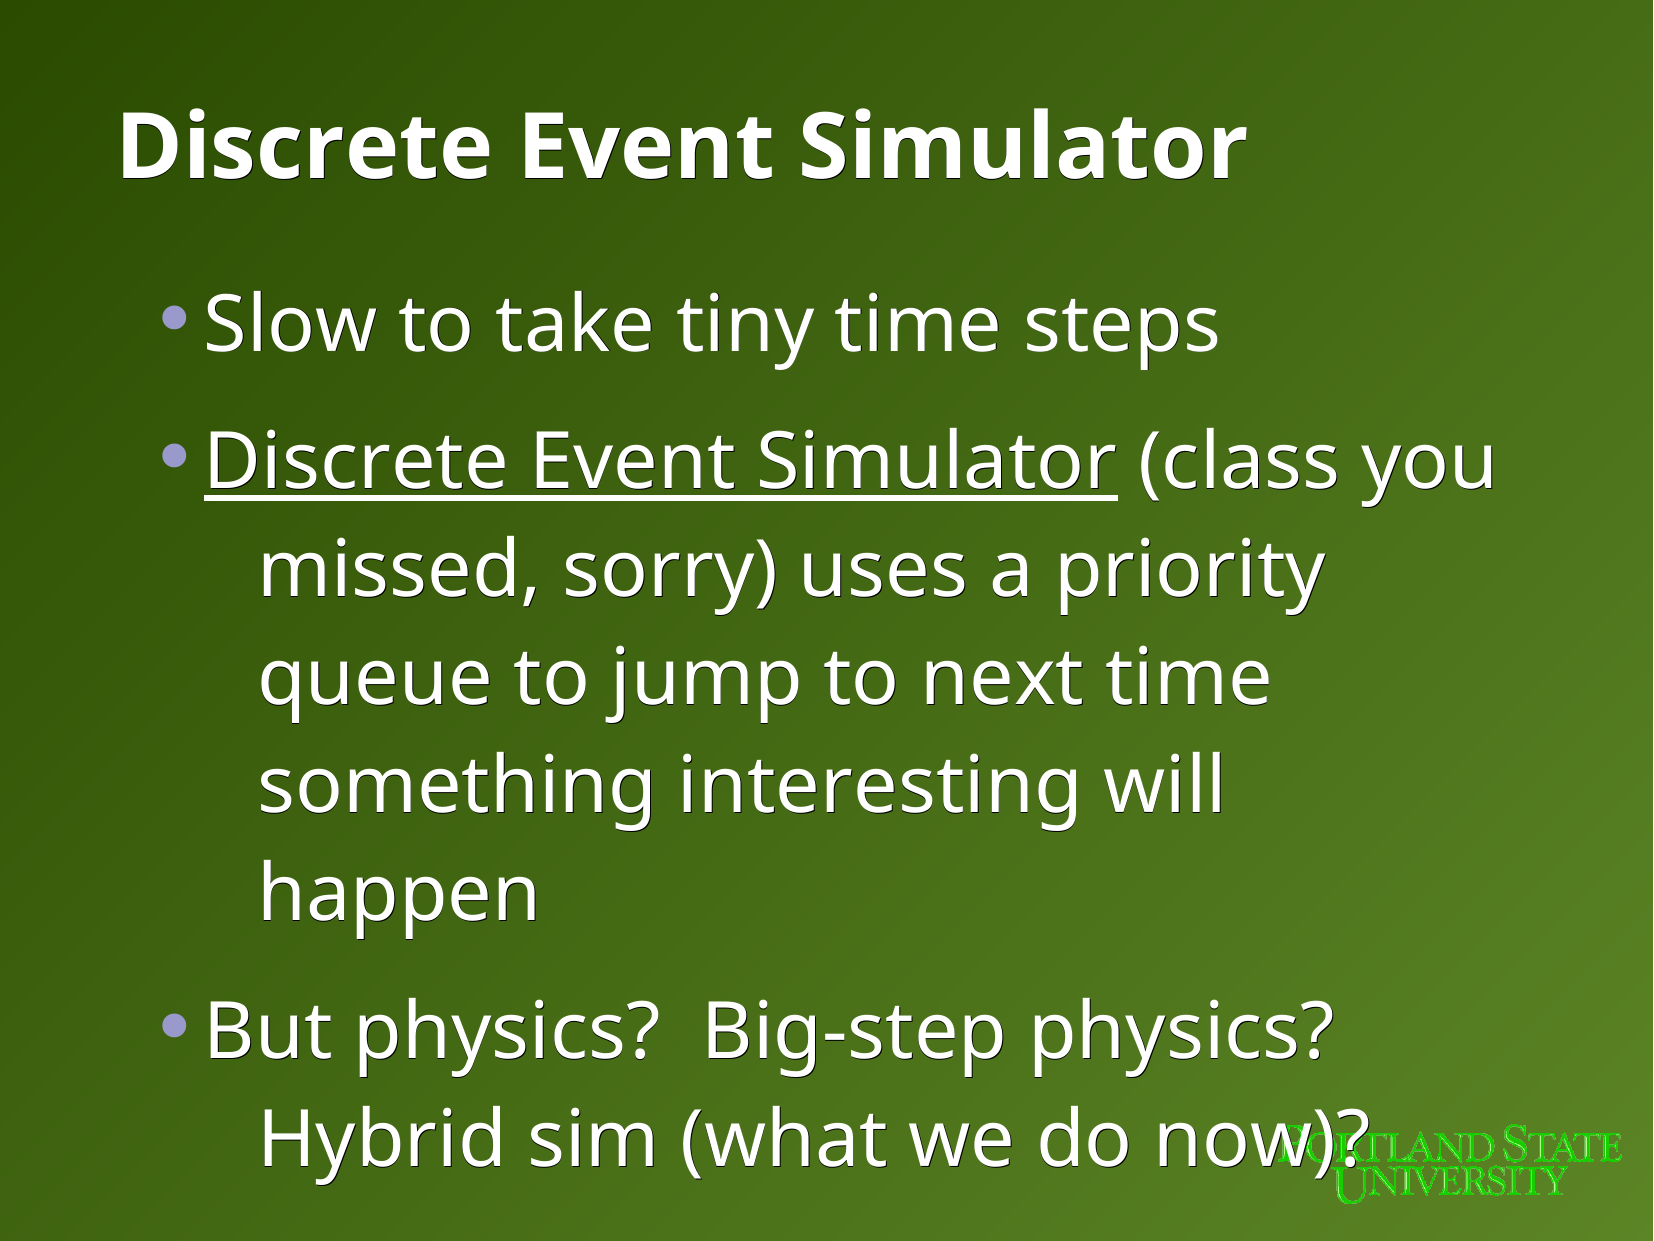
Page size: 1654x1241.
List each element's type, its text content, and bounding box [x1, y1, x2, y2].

picture [1286, 1124, 1304, 1156]
picture [1277, 1124, 1622, 1204]
list Slow to take tiny time steps Discrete Event Simulator (class you missed, sorry) uses a priority queue to jump to next time something interesting will happen But physics? Big-step physics? Hybrid sim (what we do now)? [115, 266, 1527, 1049]
title Discrete Event Simulator [115, 86, 1527, 200]
